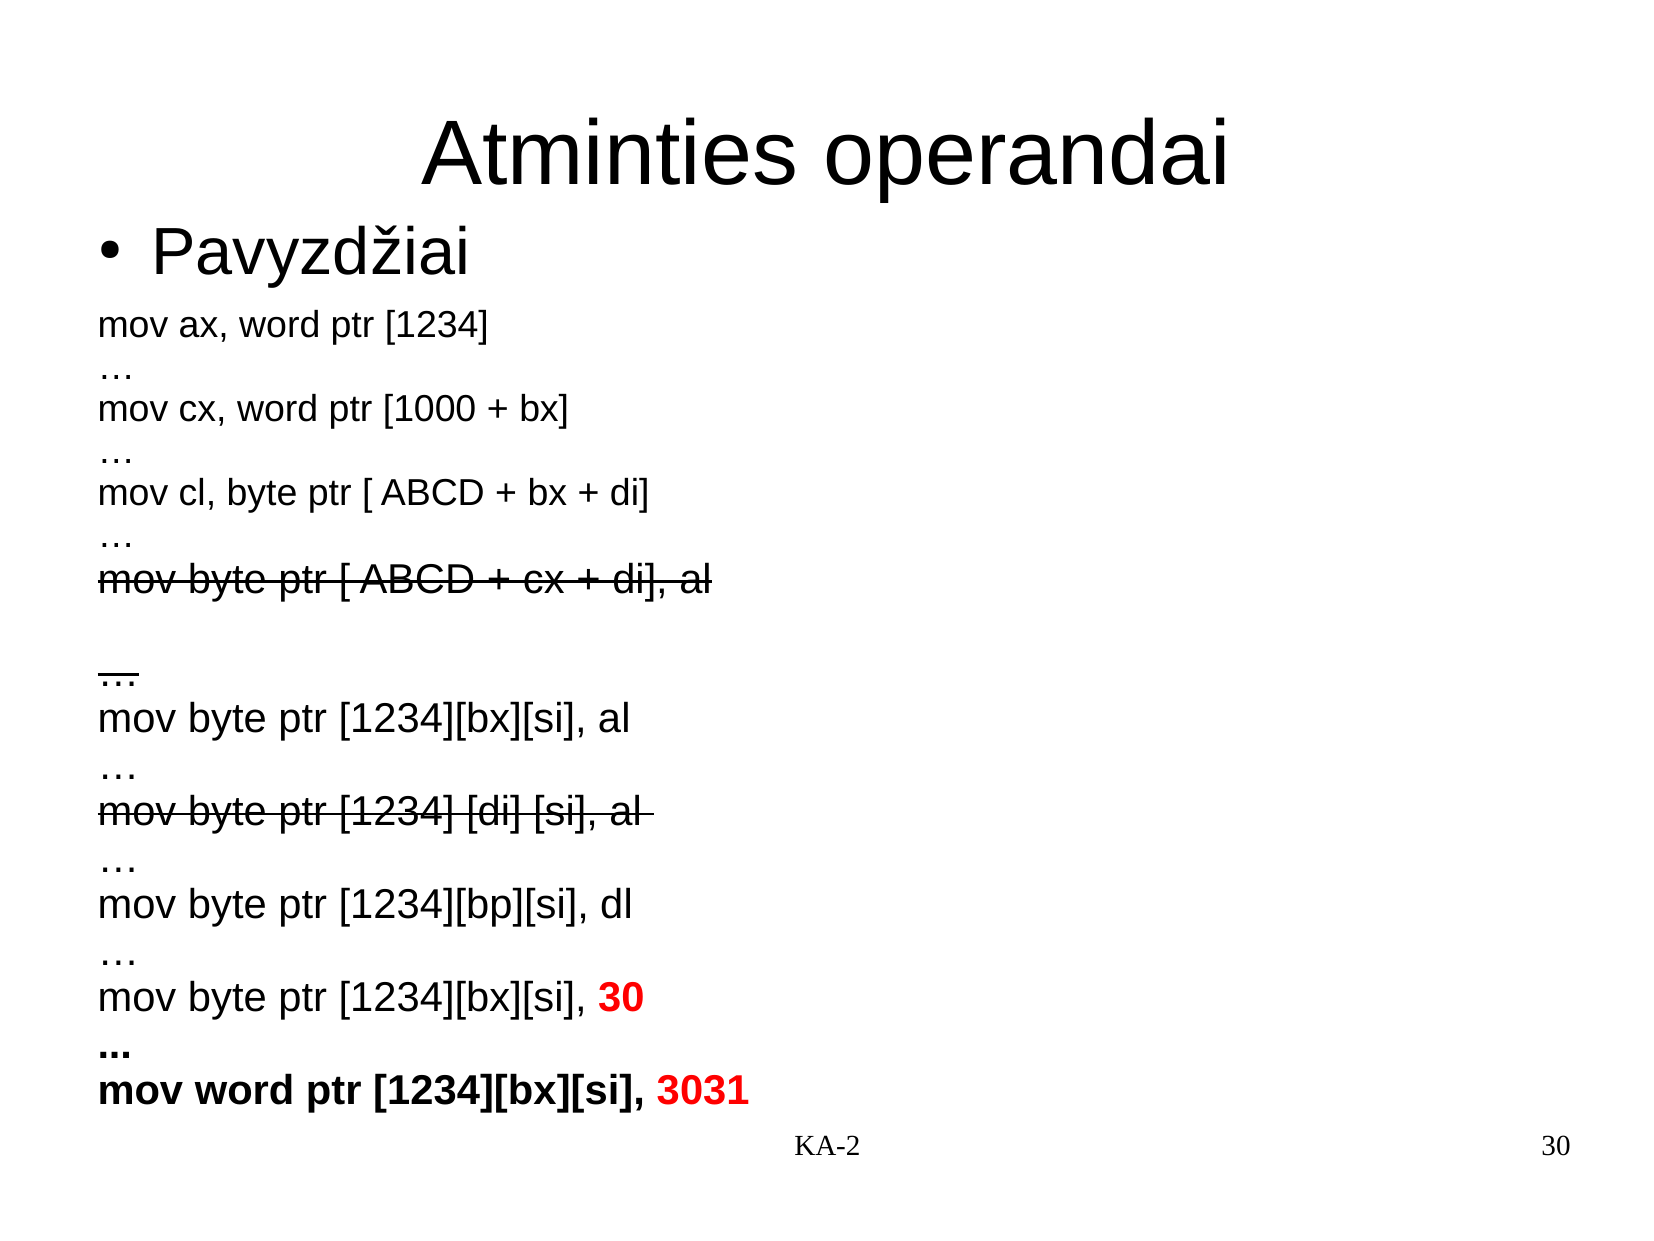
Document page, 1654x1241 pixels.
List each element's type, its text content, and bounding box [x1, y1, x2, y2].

list Pavyzdžiai [80, 214, 1536, 291]
text_box mov ax, word ptr [1234] … mov cx, word ptr [1000 + bx] … mov cl, byte ptr [ ABCD + bx + di] … mov byte ptr [ ABCD + cx + di], al … mov byte ptr [1234][bx][si], al … mov byte ptr [1234] [di] [si], al … mov byte ptr [1234][bp][si], dl … mov byte ptr [1234][bx][si], 30 ... mov word ptr [1234][bx][si], 3031 [82, 296, 1524, 1205]
title Atminties operandai [82, 49, 1571, 257]
